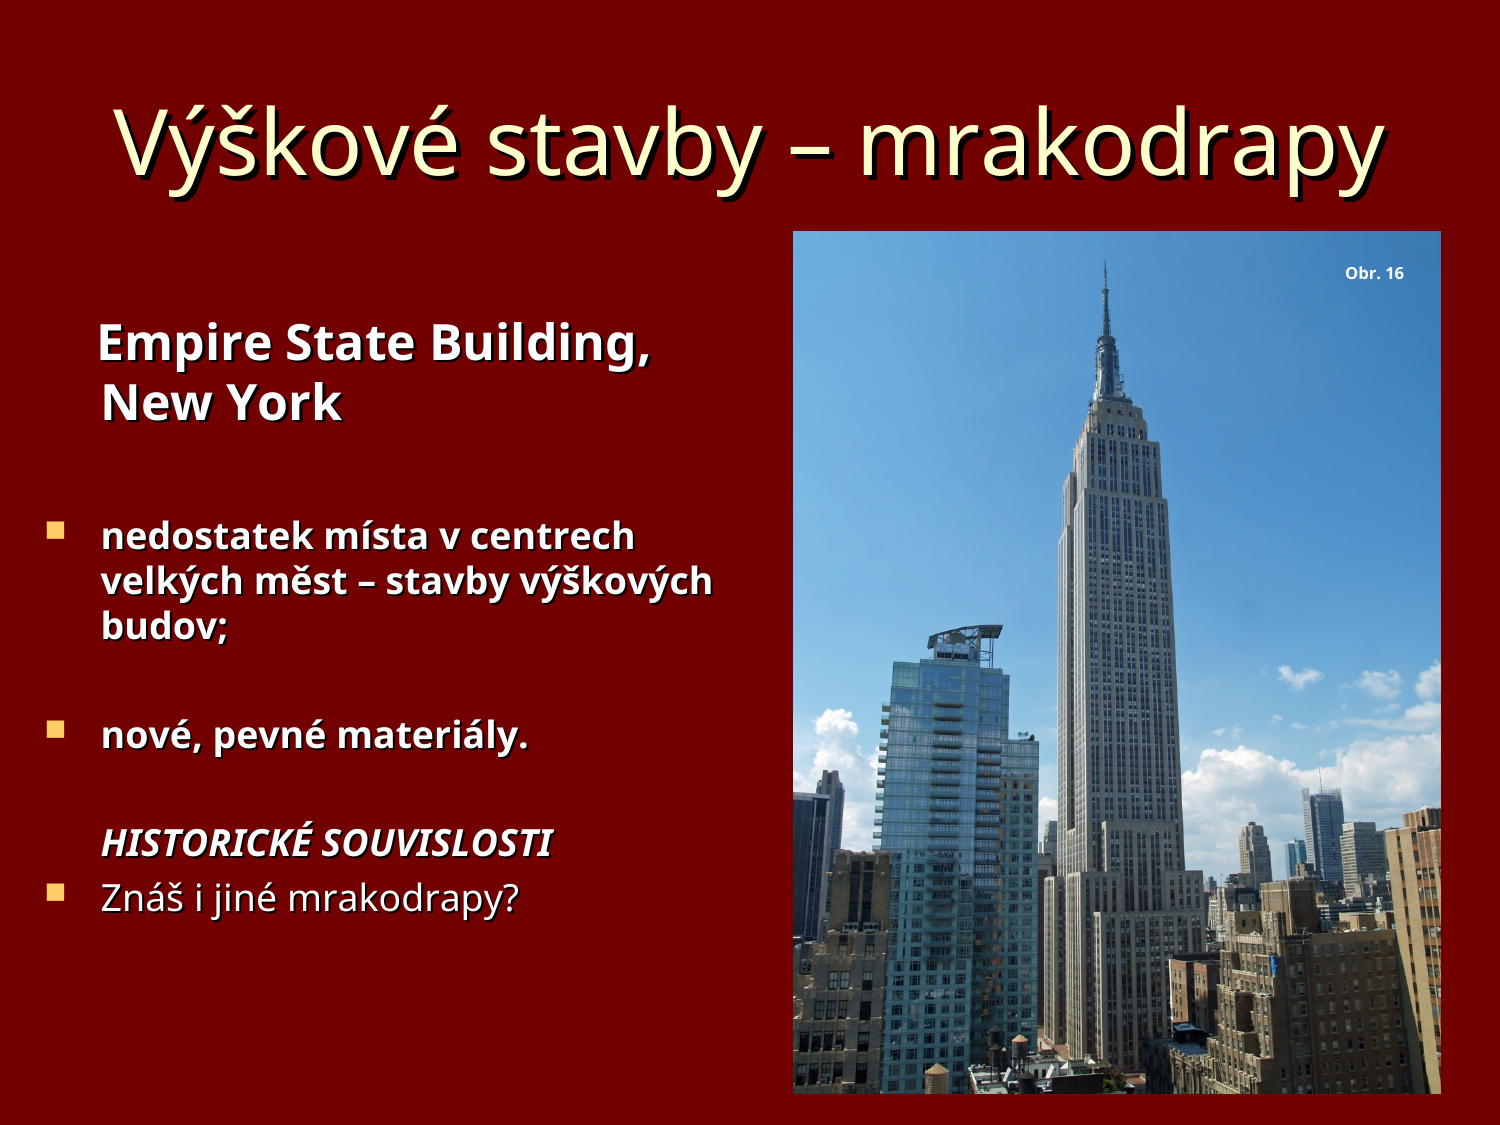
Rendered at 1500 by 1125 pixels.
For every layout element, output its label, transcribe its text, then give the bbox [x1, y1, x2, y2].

text_box [793, 231, 1441, 1095]
list Empire State Building, New York nedostatek místa v centrech velkých měst – stavby výškových budov; nové, pevné materiály. HISTORICKÉ SOUVISLOSTI Znáš i jiné mrakodrapy? [29, 302, 774, 1125]
text_box Obr. 16 [1330, 255, 1420, 291]
title Výškové stavby – mrakodrapy [75, 45, 1426, 233]
